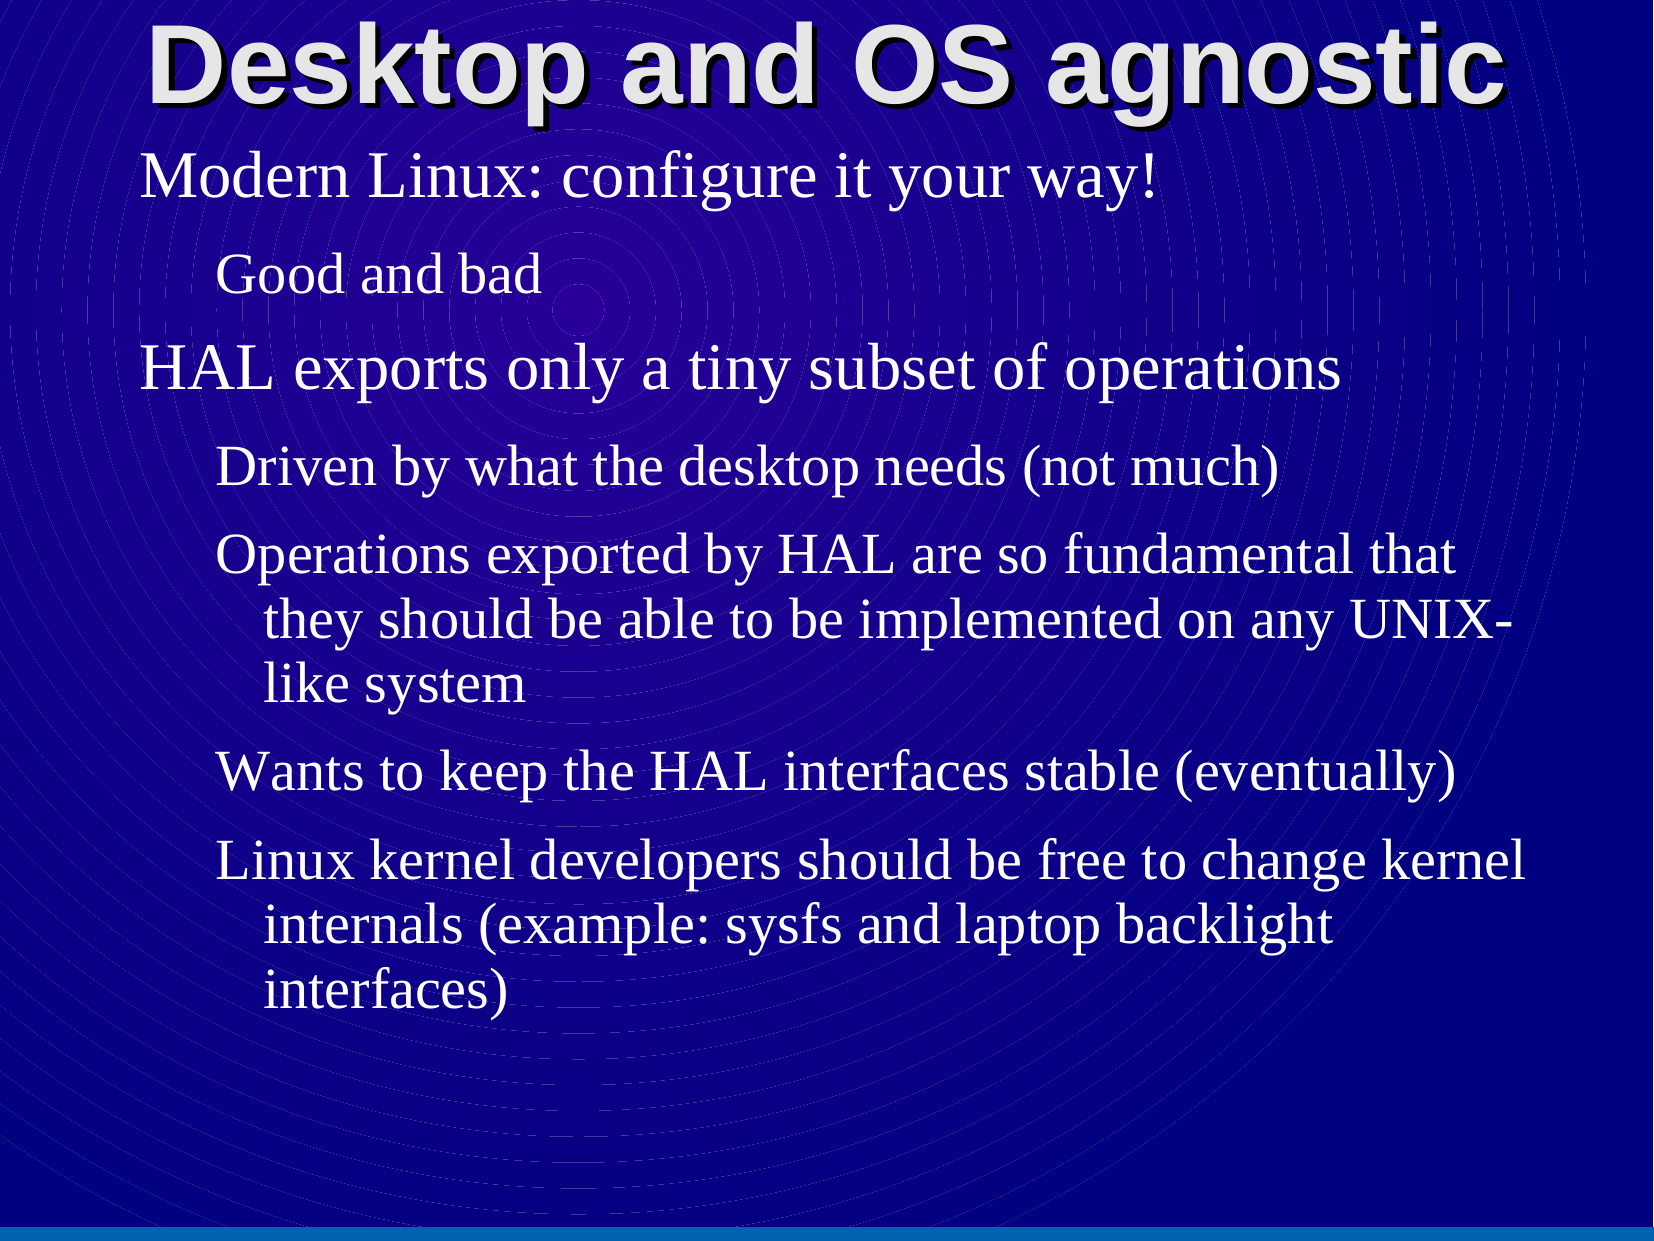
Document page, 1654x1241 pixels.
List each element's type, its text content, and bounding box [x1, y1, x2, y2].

title Desktop and OS agnostic [121, 0, 1533, 138]
list Modern Linux: configure it your way! Good and bad HAL exports only a tiny subset of operations Driven by what the desktop needs (not much) Operations exported by HAL are so fundamental that they should be able to be implemented on any UNIX-like system Wants to keep the HAL interfaces stable (eventually) Linux kernel developers should be free to change kernel internals (example: sysfs and laptop backlight interfaces) [121, 138, 1533, 1202]
